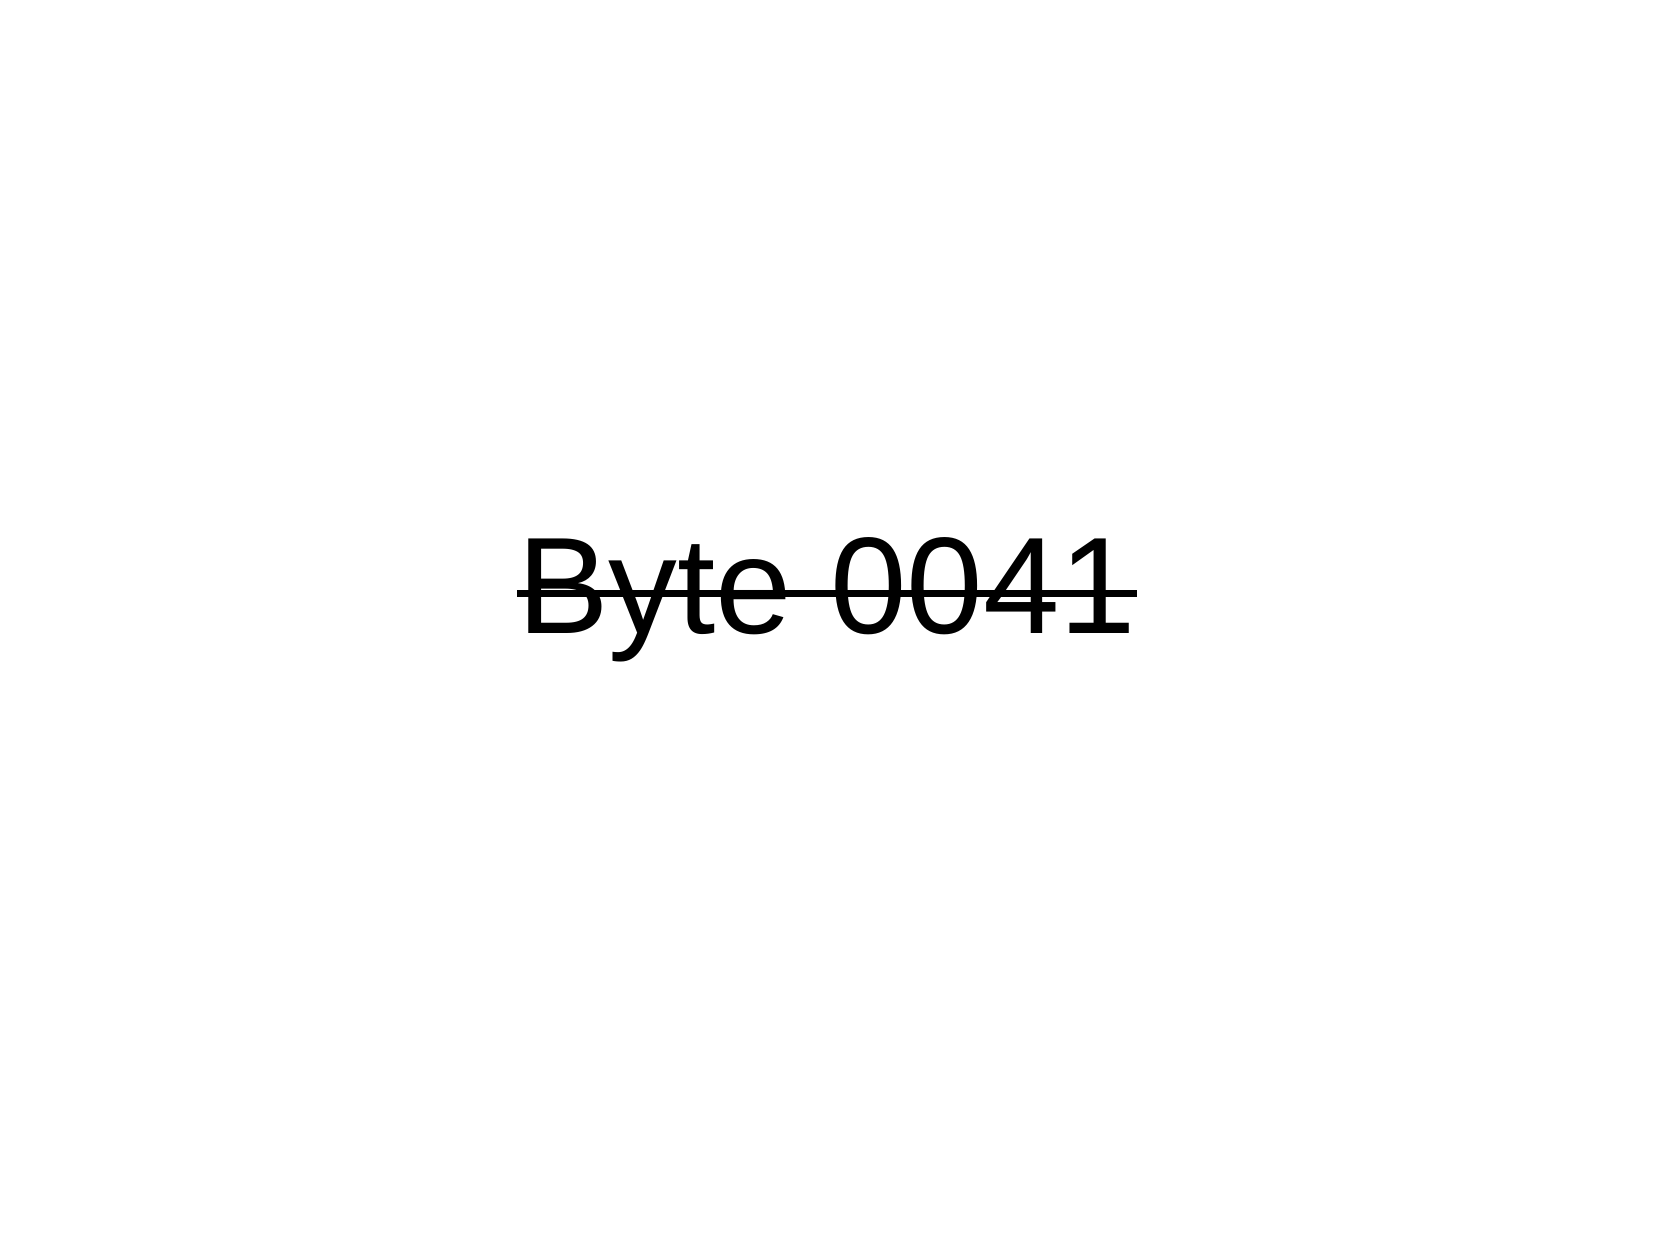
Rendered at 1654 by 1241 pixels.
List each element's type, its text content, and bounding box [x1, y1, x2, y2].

title Byte 0041 [82, 56, 1571, 1115]
